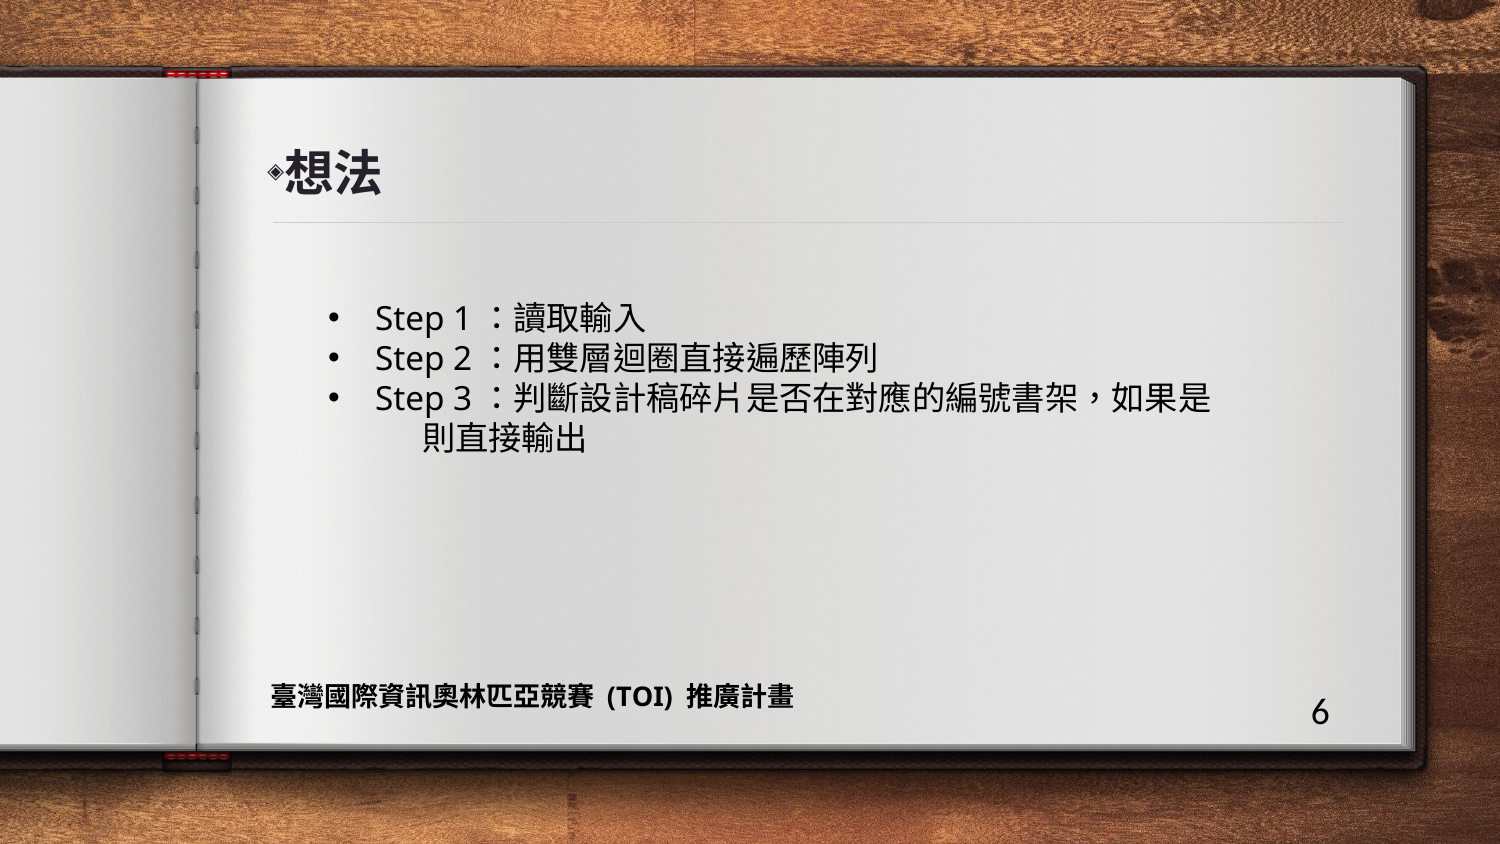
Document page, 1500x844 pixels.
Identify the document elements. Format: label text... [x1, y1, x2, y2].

list 想法 [252, 126, 1194, 216]
text_box 6 [1295, 672, 1386, 737]
text_box Step 1：讀取輸入 Step 2：用雙層迴圈直接遍歷陣列 Step 3：判斷設計稿碎片是否在對應的編號書架，如果是則直接輸出 [313, 289, 1254, 467]
